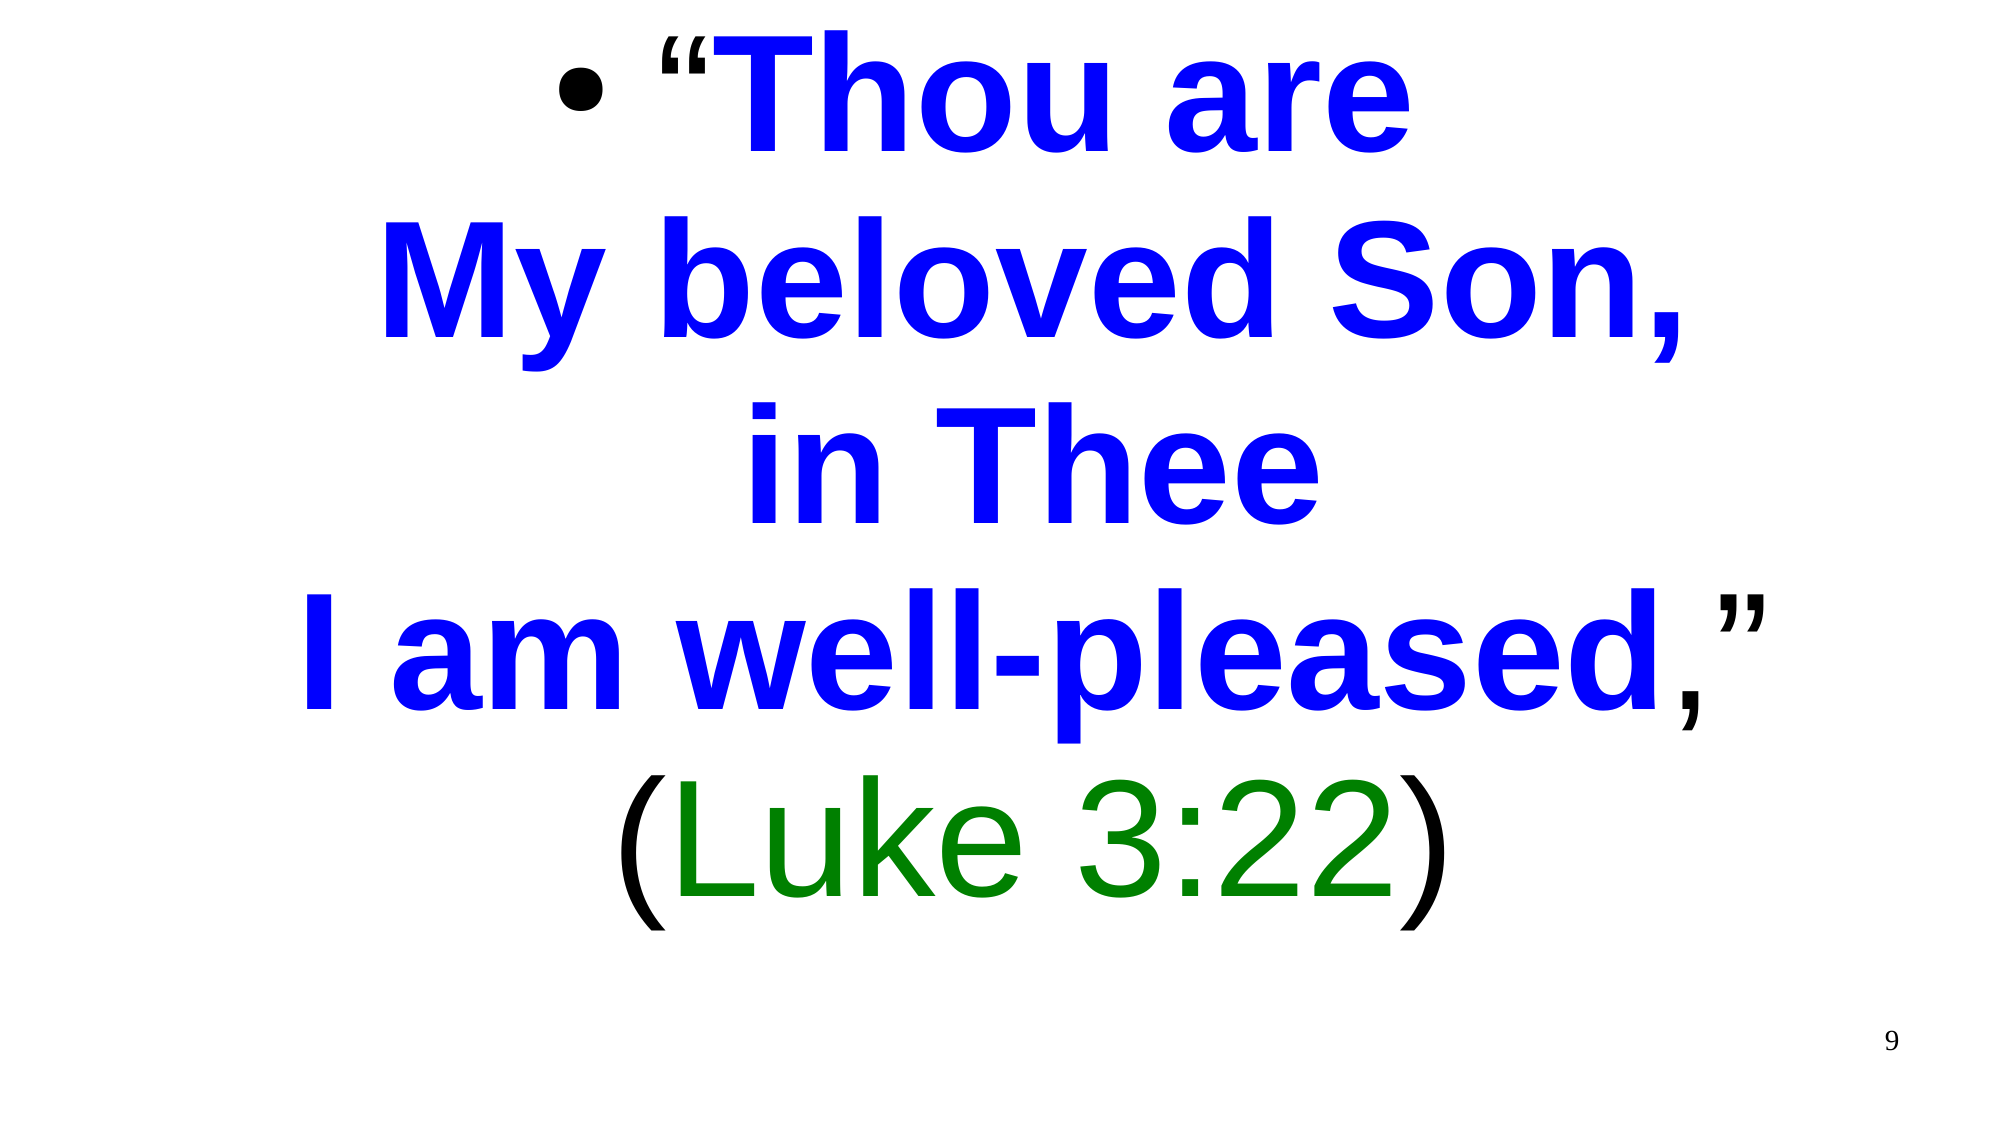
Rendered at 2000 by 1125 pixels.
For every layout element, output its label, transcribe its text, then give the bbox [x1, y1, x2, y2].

list “Thou are My beloved Son, in Thee I am well-pleased,” (Luke 3:22) [0, 0, 1996, 1123]
